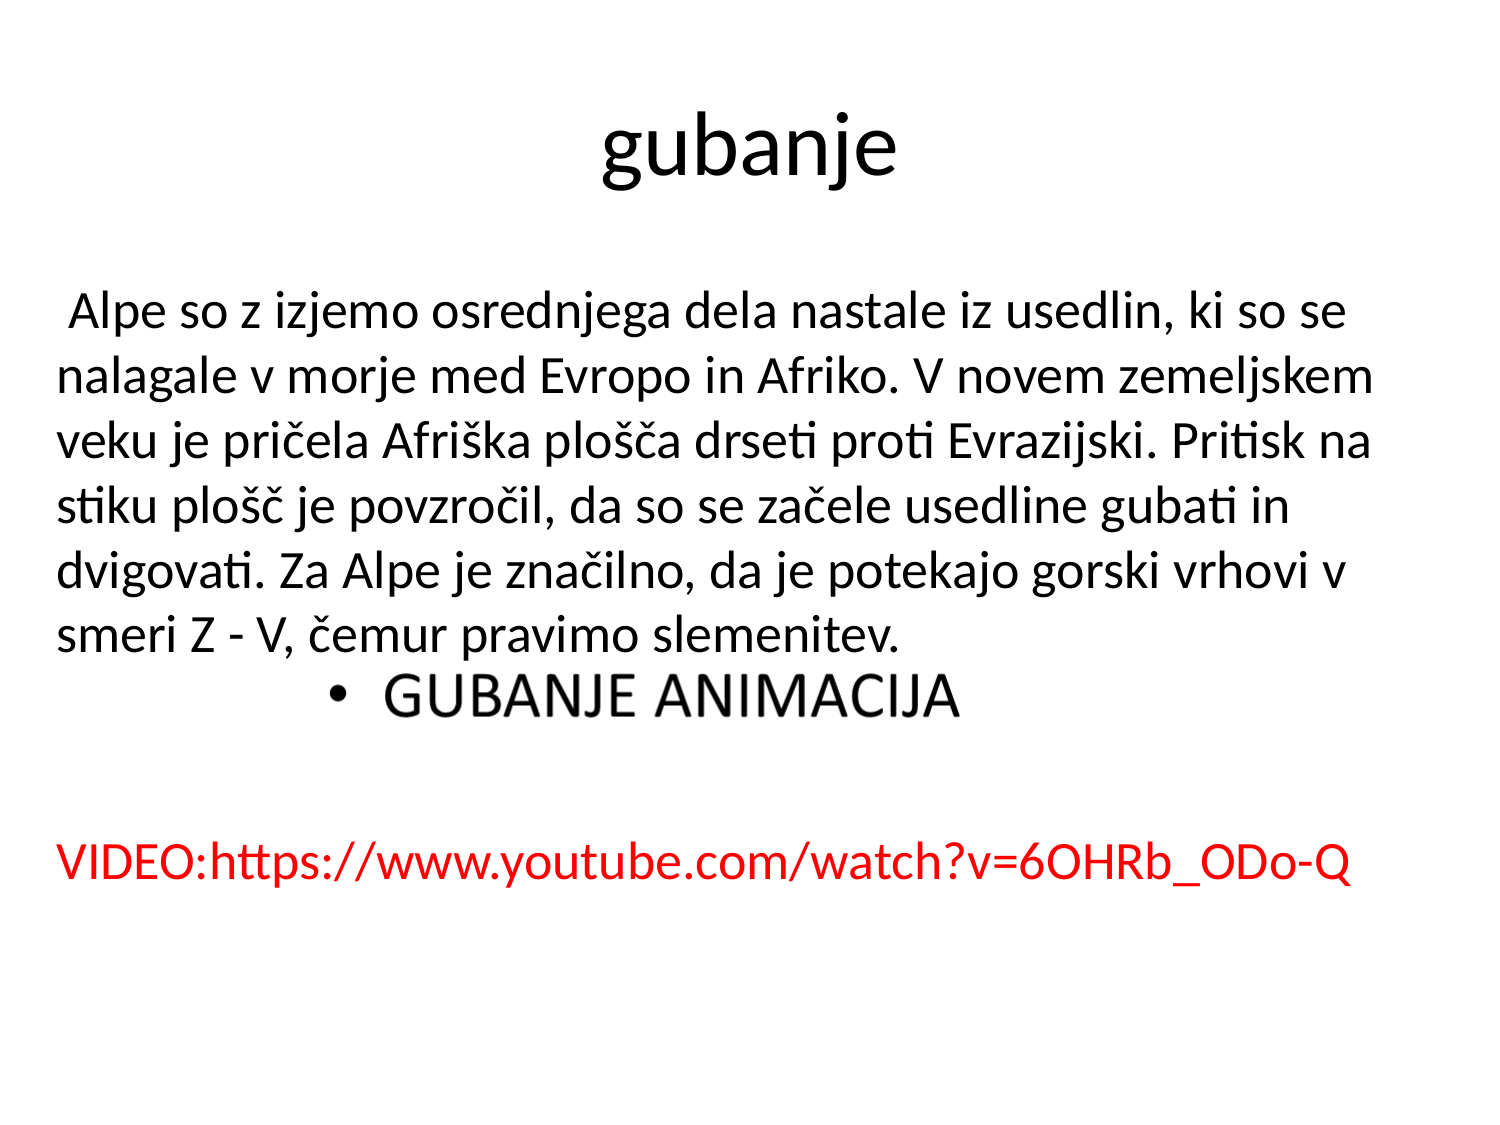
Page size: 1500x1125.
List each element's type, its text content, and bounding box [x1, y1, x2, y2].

title gubanje [75, 45, 1425, 233]
list Alpe so z izjemo osrednjega dela nastale iz usedlin, ki so se nalagale v morje med Evropo in Afriko. V novem zemeljskem veku je pričela Afriška plošča drseti proti Evrazijski. Pritisk na stiku plošč je povzročil, da so se začele usedline gubati in dvigovati. Za Alpe je značilno, da je potekajo gorski vrhovi v smeri Z - V, čemur pravimo slemenitev. VIDEO:https://www.youtube.com/watch?v=6OHRb_ODo-Q [41, 267, 1392, 1010]
picture [289, 634, 1001, 775]
